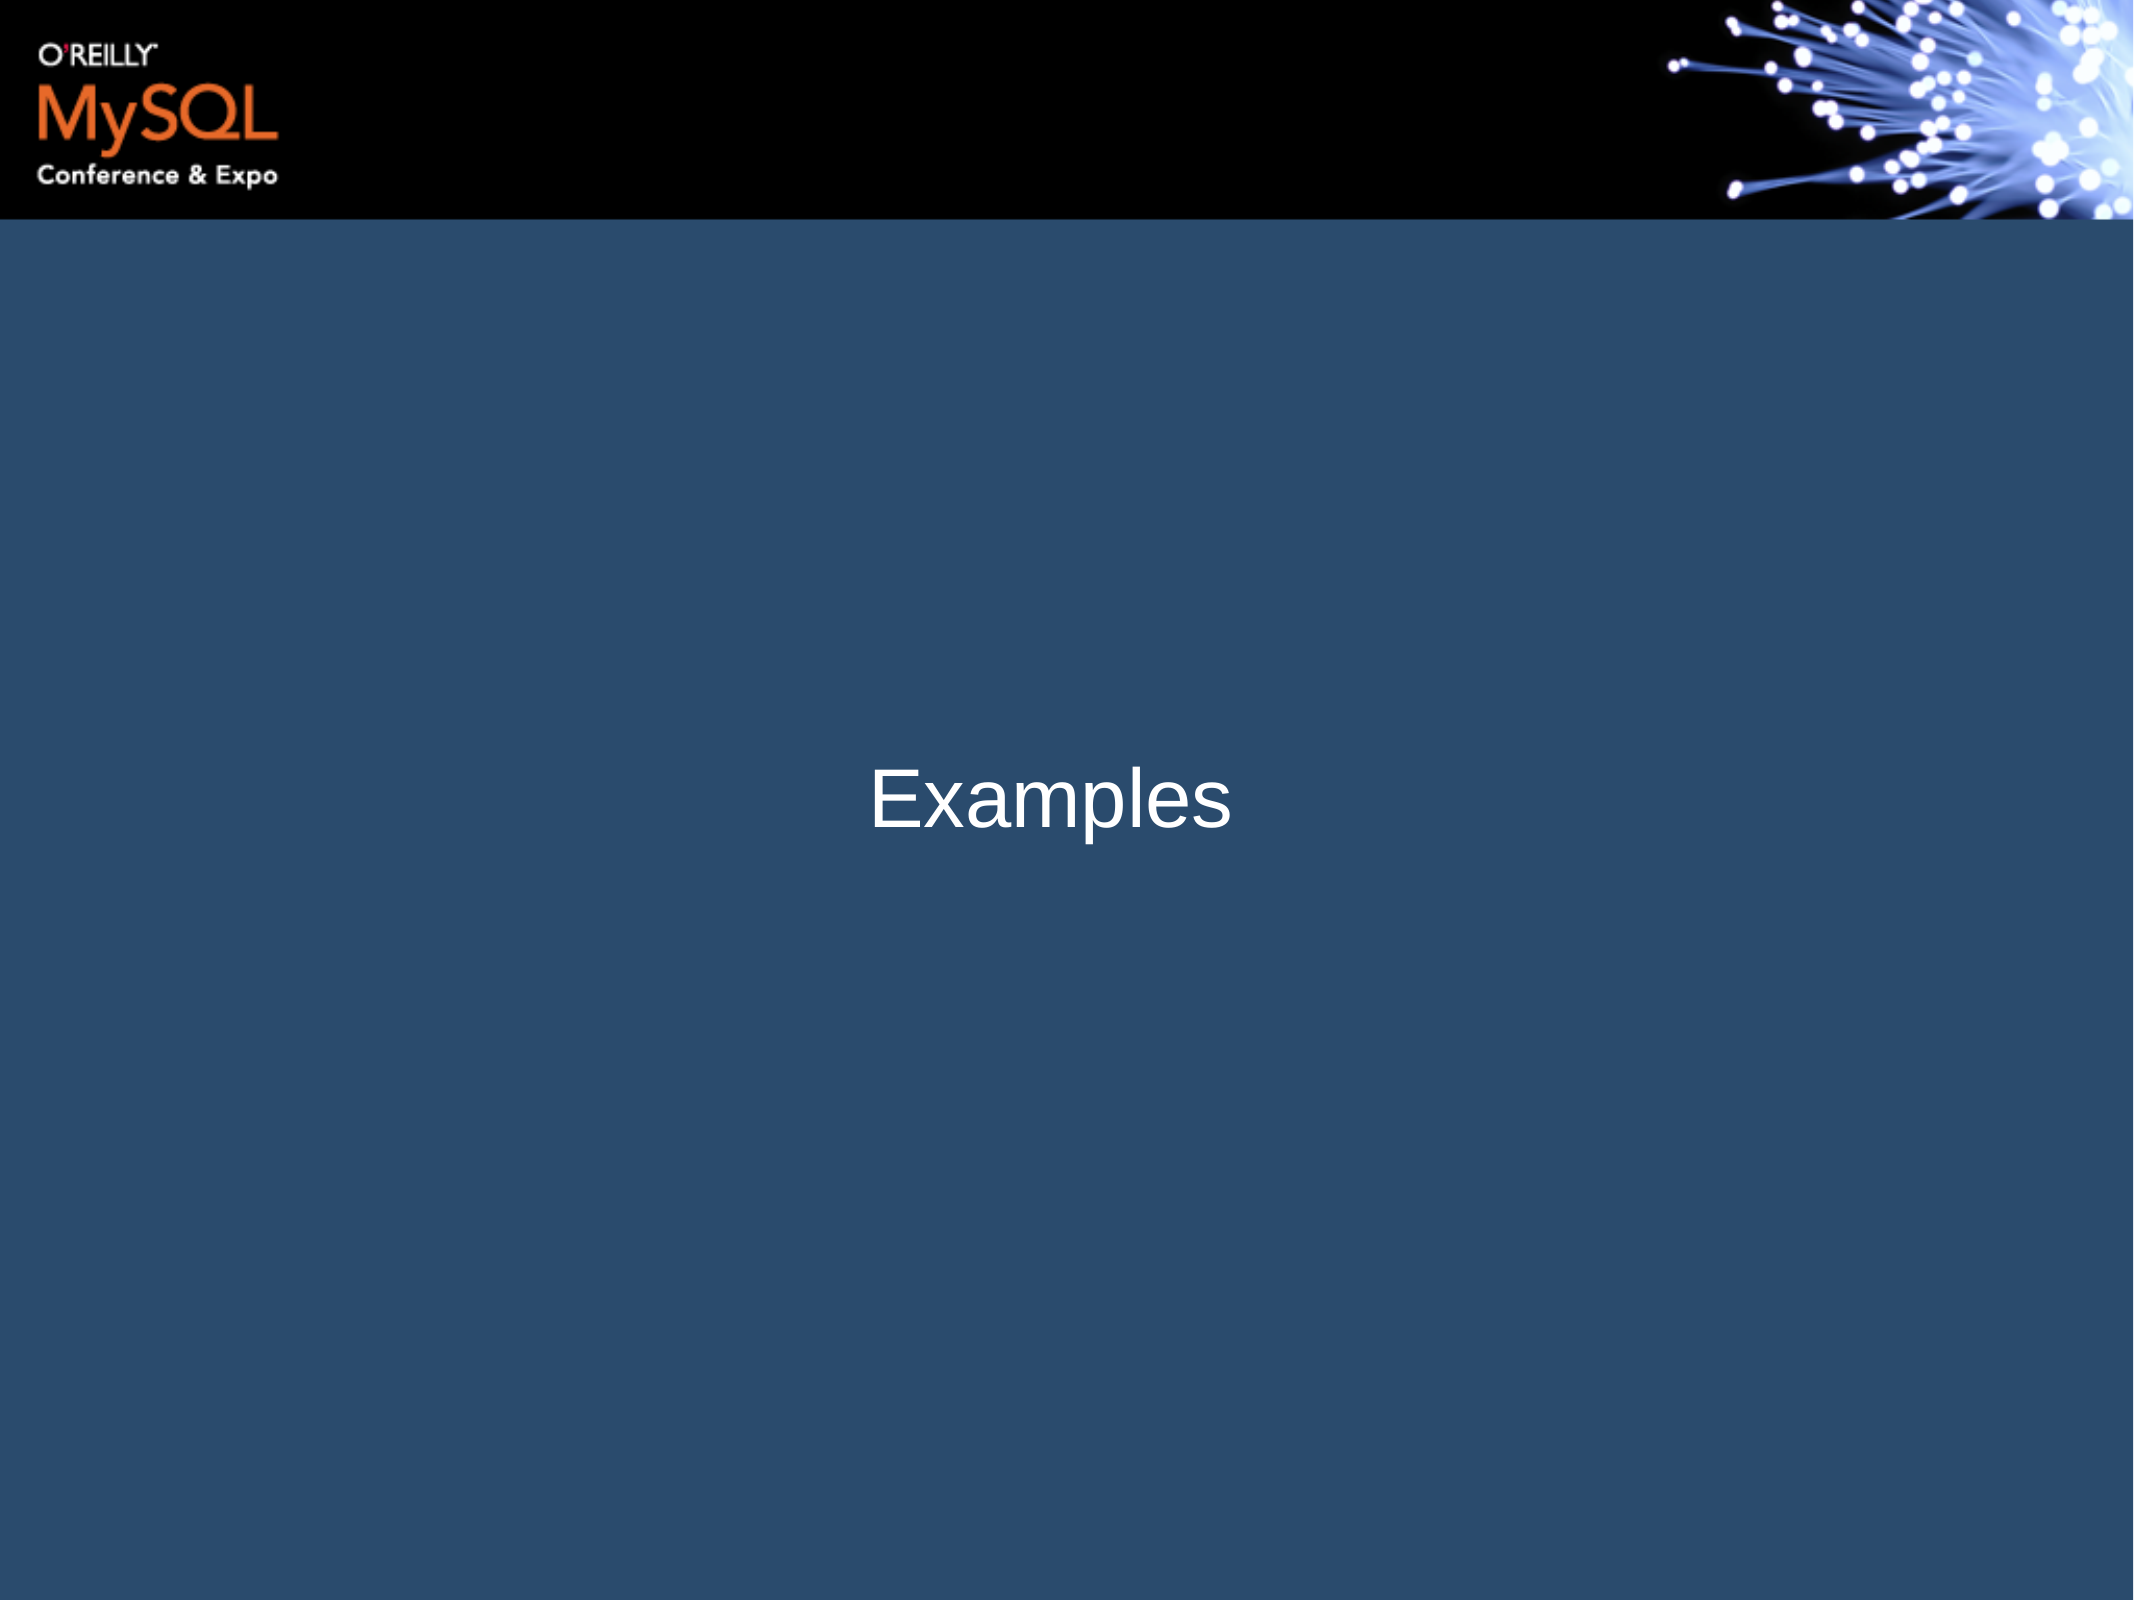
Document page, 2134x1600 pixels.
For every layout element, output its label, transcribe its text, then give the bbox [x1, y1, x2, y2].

subtitle Examples [0, 265, 2103, 1324]
picture [0, 0, 2134, 1600]
